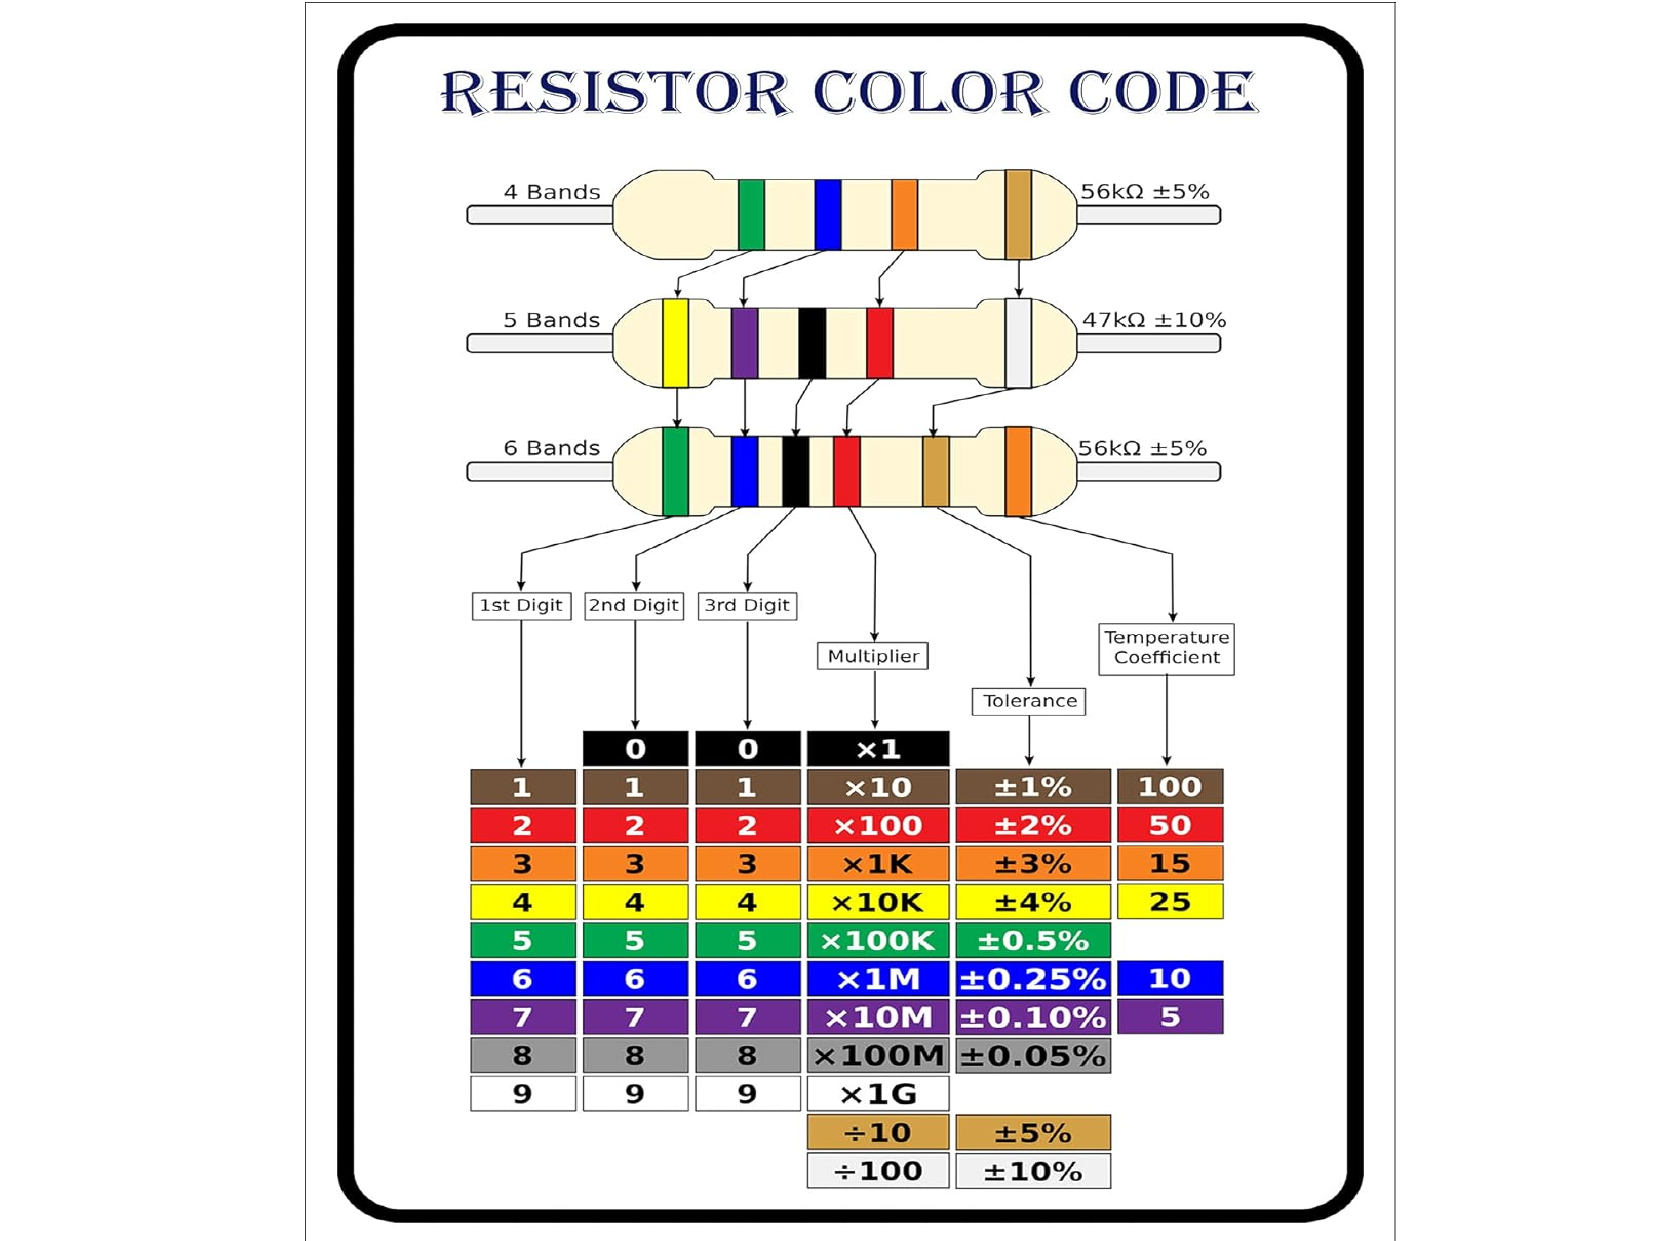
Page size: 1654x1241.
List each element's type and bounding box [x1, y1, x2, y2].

picture [305, 2, 1396, 1241]
